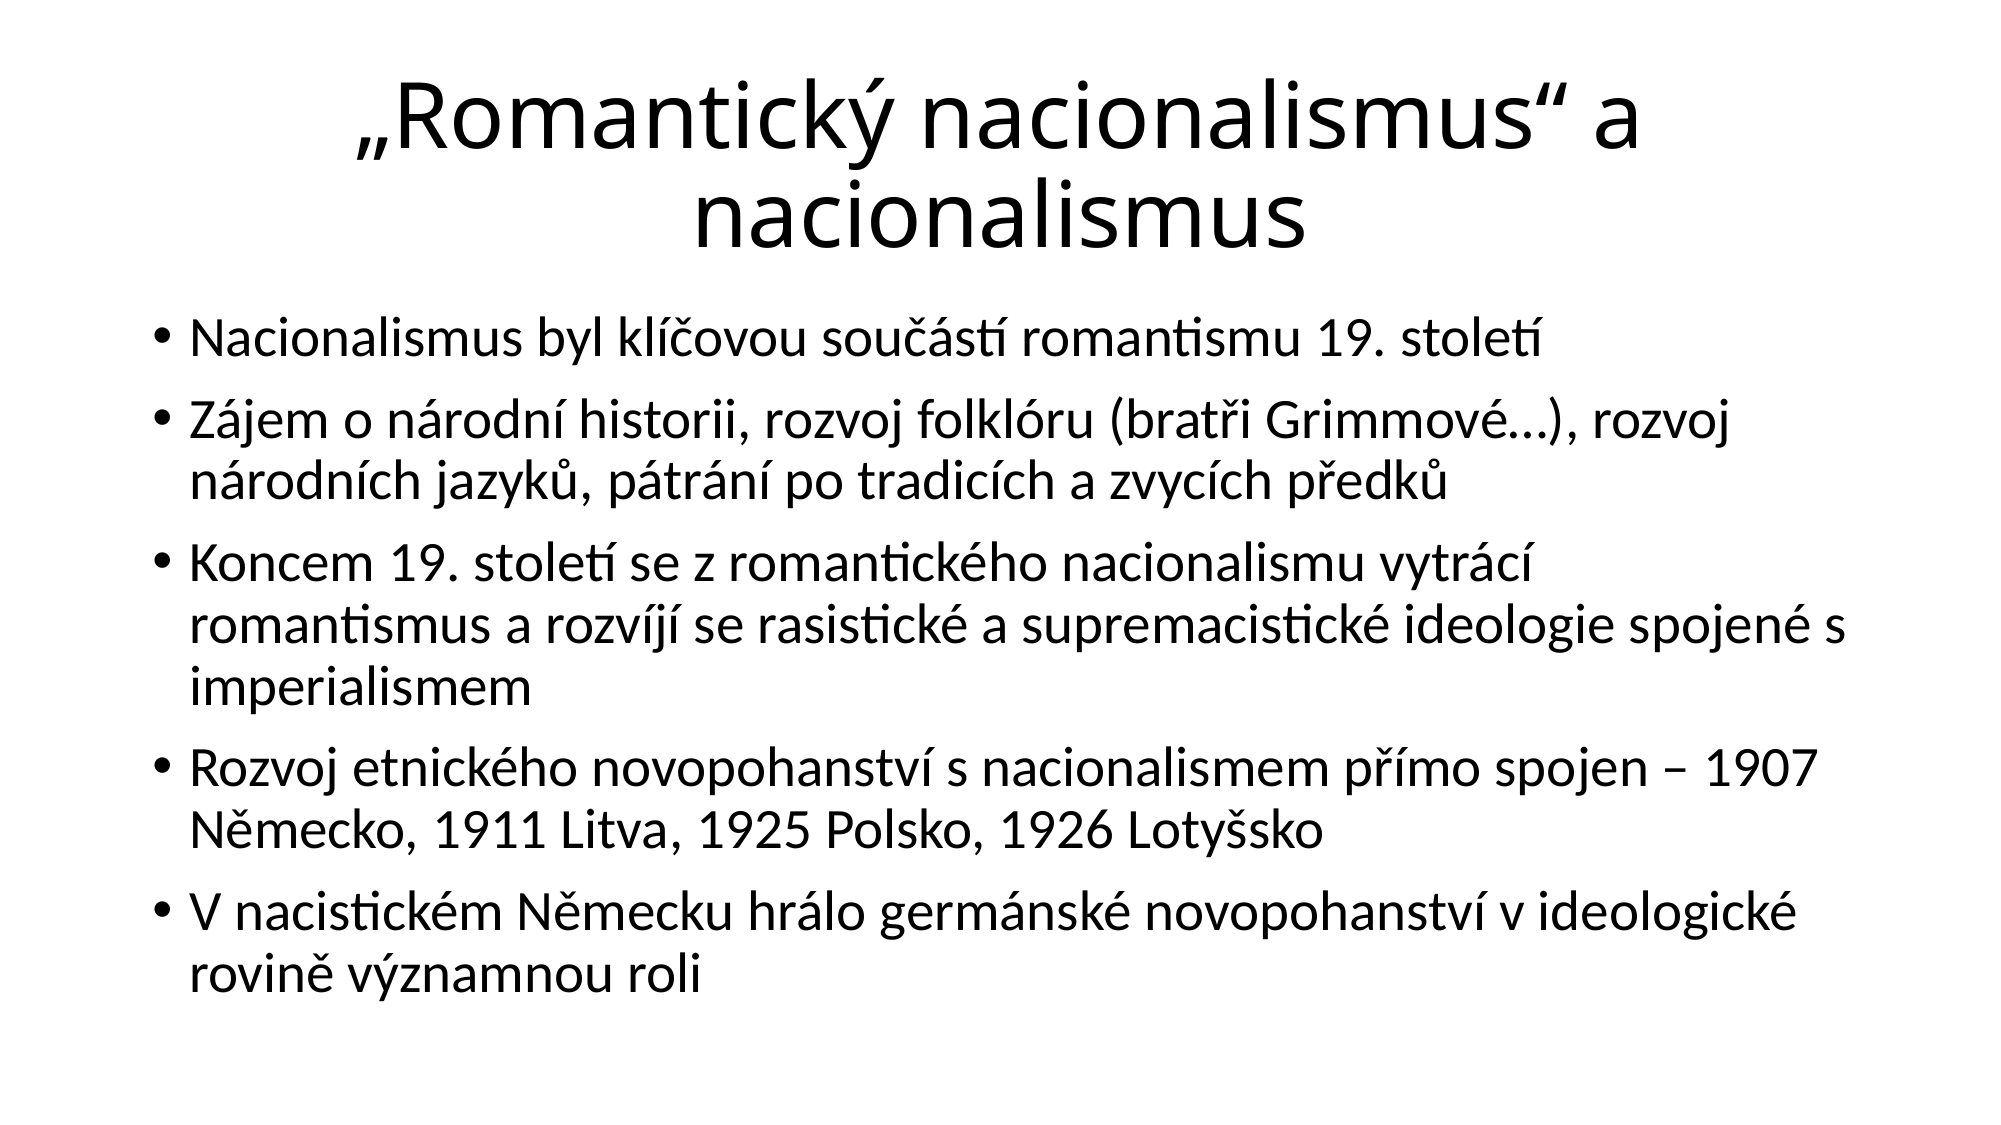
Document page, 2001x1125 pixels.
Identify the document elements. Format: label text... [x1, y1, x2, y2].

list Nacionalismus byl klíčovou součástí romantismu 19. století Zájem o národní historii, rozvoj folklóru (bratři Grimmové…), rozvoj národních jazyků, pátrání po tradicích a zvycích předků Koncem 19. století se z romantického nacionalismu vytrácí romantismus a rozvíjí se rasistické a supremacistické ideologie spojené s imperialismem Rozvoj etnického novopohanství s nacionalismem přímo spojen – 1907 Německo, 1911 Litva, 1925 Polsko, 1926 Lotyšsko V nacistickém Německu hrálo germánské novopohanství v ideologické rovině významnou roli [137, 299, 1863, 1014]
title „Romantický nacionalismus“ a nacionalismus [137, 59, 1863, 278]
